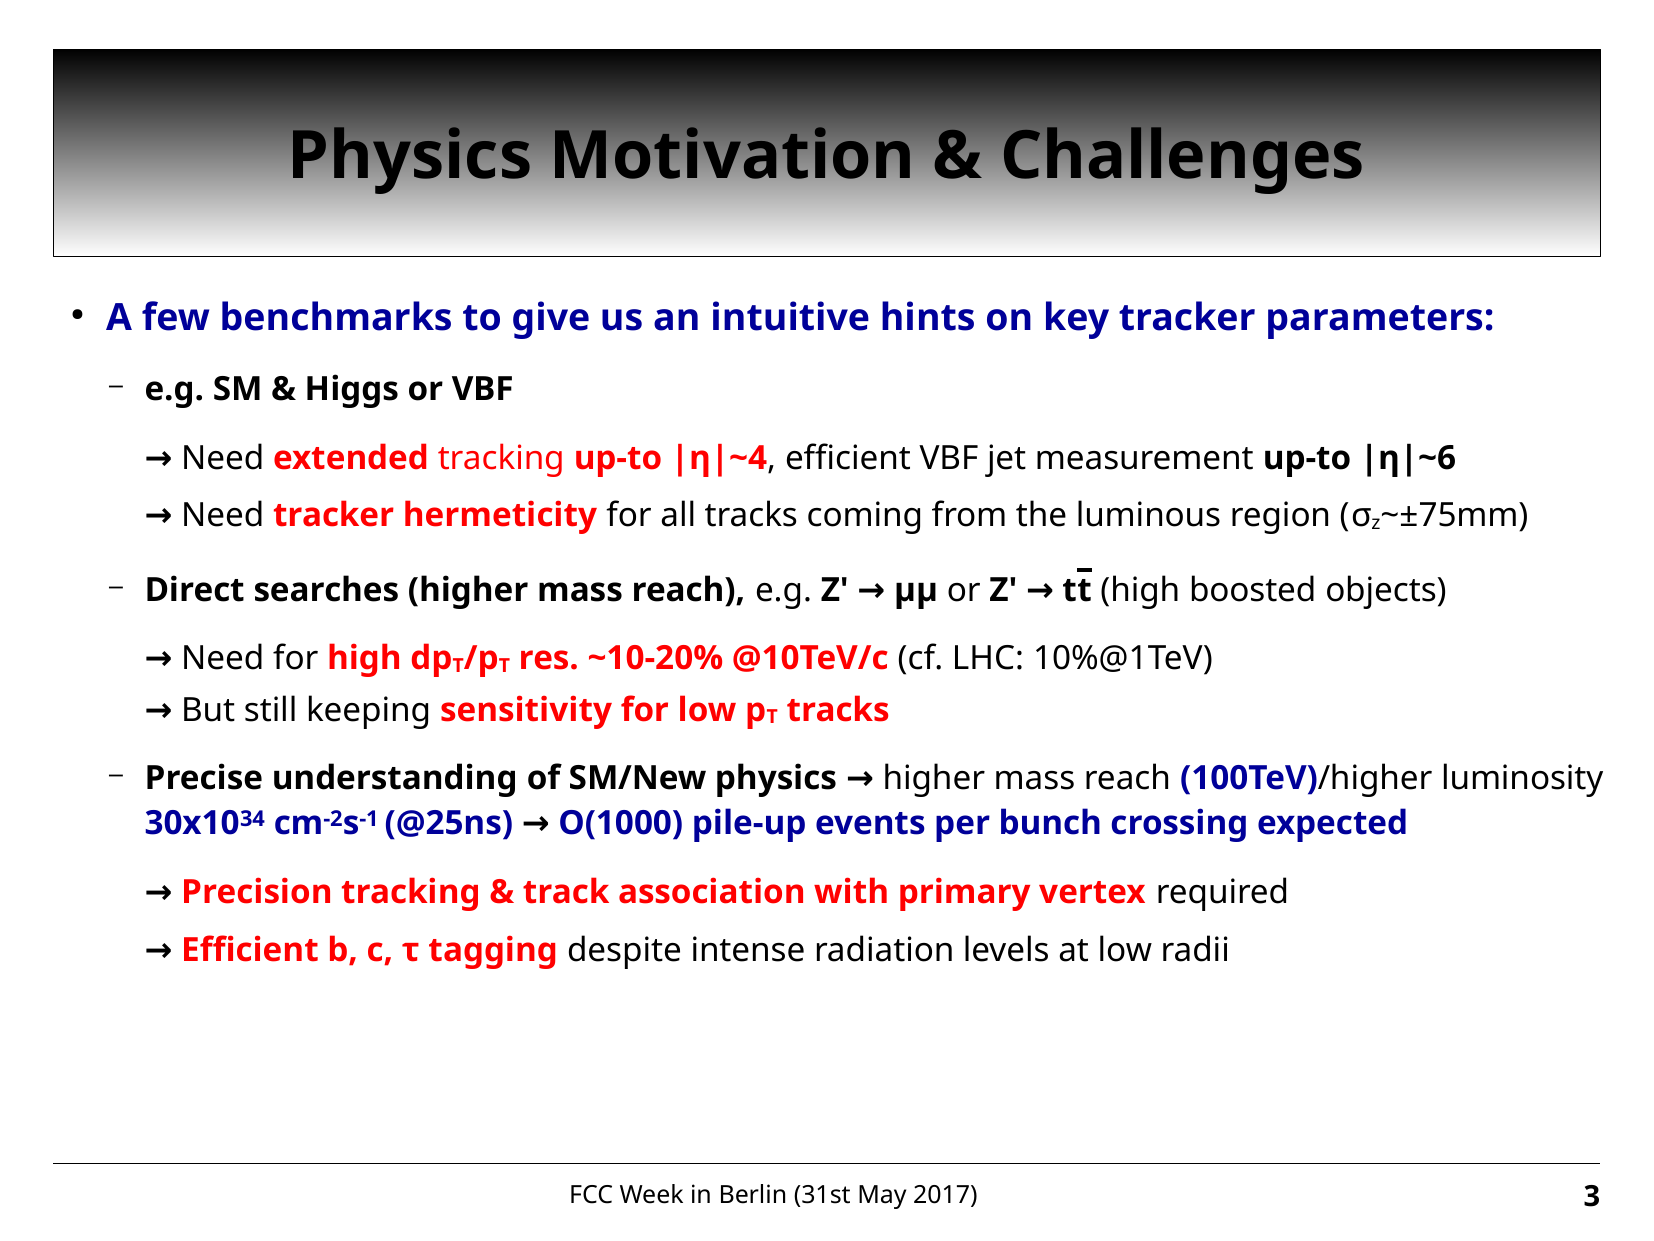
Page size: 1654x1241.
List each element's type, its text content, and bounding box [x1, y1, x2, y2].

title Physics Motivation & Challenges [53, 49, 1601, 257]
list A few benchmarks to give us an intuitive hints on key tracker parameters: e.g. SM & Higgs or VBF → Need extended tracking up-to |η|~4, efficient VBF jet measurement up-to |η|~6 → Need tracker hermeticity for all tracks coming from the luminous region (σz~±75mm) Direct searches (higher mass reach), e.g. Z' → μμ or Z' → tt (high boosted objects) → Need for high dpT/pT res. ~10-20% @10TeV/c (cf. LHC: 10%@1TeV) → But still keeping sensitivity for low pT tracks Precise understanding of SM/New physics → higher mass reach (100TeV)/higher luminosity 30x1034 cm-2s-1 (@25ns) → O(1000) pile-up events per bunch crossing expected → Precision tracking & track association with primary vertex required → Efficient b, c, τ tagging despite intense radiation levels at low radii [53, 290, 1613, 1010]
